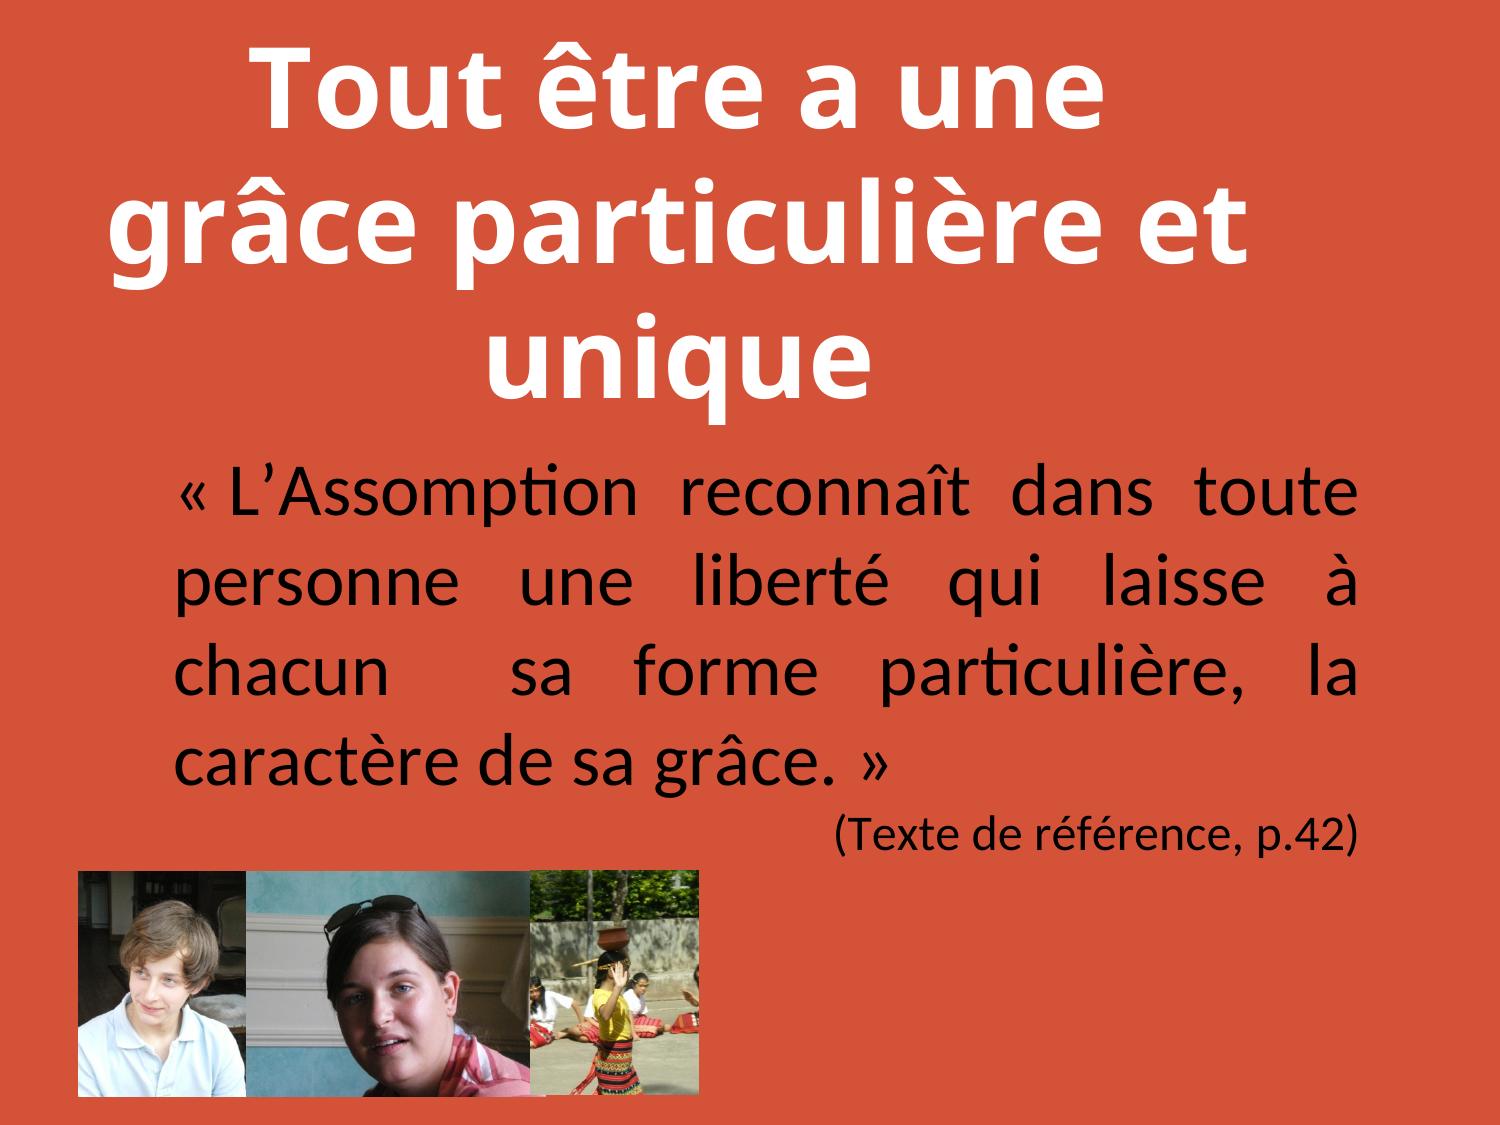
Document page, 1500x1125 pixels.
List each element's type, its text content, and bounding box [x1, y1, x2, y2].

text_box [78, 871, 246, 1097]
text_box « L’Assomption reconnaît dans toute personne une liberté qui laisse à chacun sa forme particulière, la caractère de sa grâce. » (Texte de référence, p.42) [158, 432, 1376, 869]
picture [246, 870, 699, 1097]
text_box Tout être a une grâce particulière et unique [87, 8, 1270, 429]
